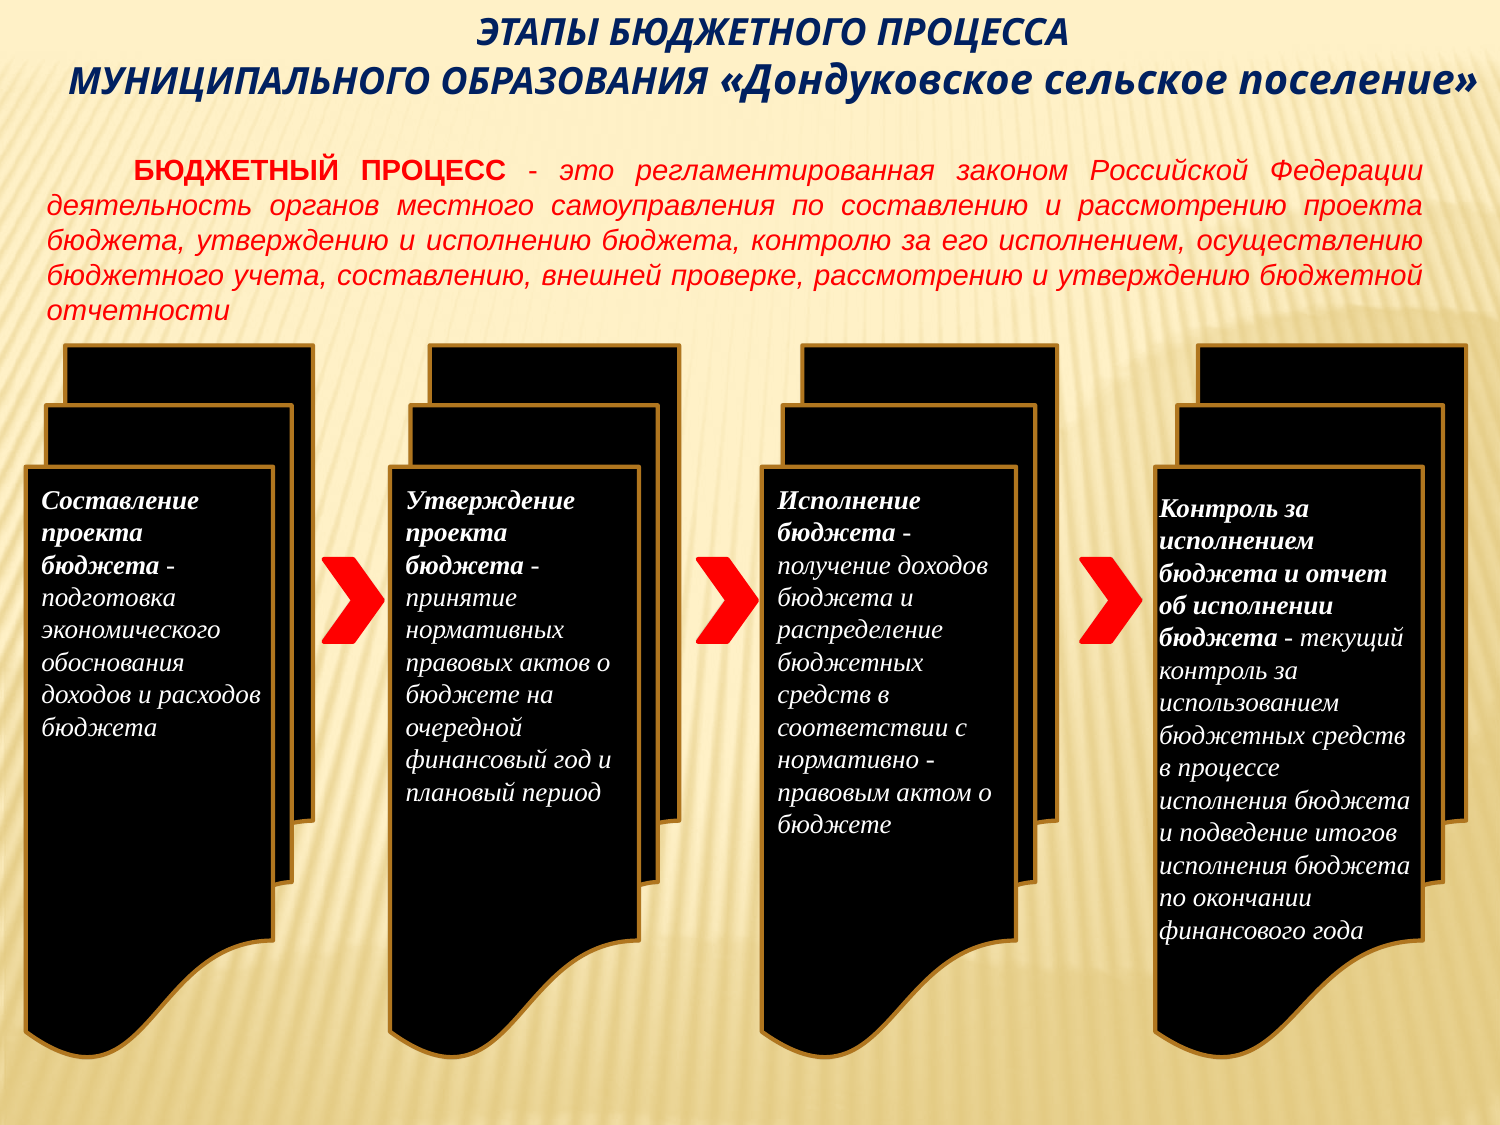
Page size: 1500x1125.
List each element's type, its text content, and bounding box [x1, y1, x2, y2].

text_box Контроль за исполнением бюджета и отчет об исполнении бюджета - текущий контроль за использованием бюджетных средств в процессе исполнения бюджета и подведение итогов исполнения бюджета по окончании финансового года [1144, 482, 1429, 957]
text_box [390, 345, 680, 1058]
text_box [697, 559, 757, 642]
text_box [323, 559, 383, 642]
text_box [761, 345, 1058, 1058]
text_box [1155, 345, 1467, 884]
text_box БЮДЖЕТНЫЙ ПРОЦЕСС - это регламентированная законом Российской Федерации деятельность органов местного самоуправления по составлению и рассмотрению проекта бюджета, утверждению и исполнению бюджета, контролю за его исполнением, осуществлению бюджетного учета, составлению, внешней проверке, рассмотрению и утверждению бюджетной отчетности [31, 144, 1461, 337]
text_box [1155, 957, 1360, 1058]
text_box ЭТАПЫ БЮДЖЕТНОГО ПРОЦЕССА МУНИЦИПАЛЬНОГО ОБРАЗОВАНИЯ «Дондуковское сельское поселение» [46, 0, 1500, 112]
text_box [1081, 559, 1141, 642]
text_box Исполнение бюджета - получение доходов бюджета и распределение бюджетных средств в соответствии с нормативно - правовым актом о бюджете [762, 474, 1014, 851]
text_box [25, 345, 313, 1058]
text_box Утверждение проекта бюджета - принятие нормативных правовых актов о бюджете на очередной финансовый год и плановый период [390, 474, 642, 818]
text_box Составление проекта бюджета - подготовка экономического обоснования доходов и расходов бюджета [26, 474, 278, 753]
